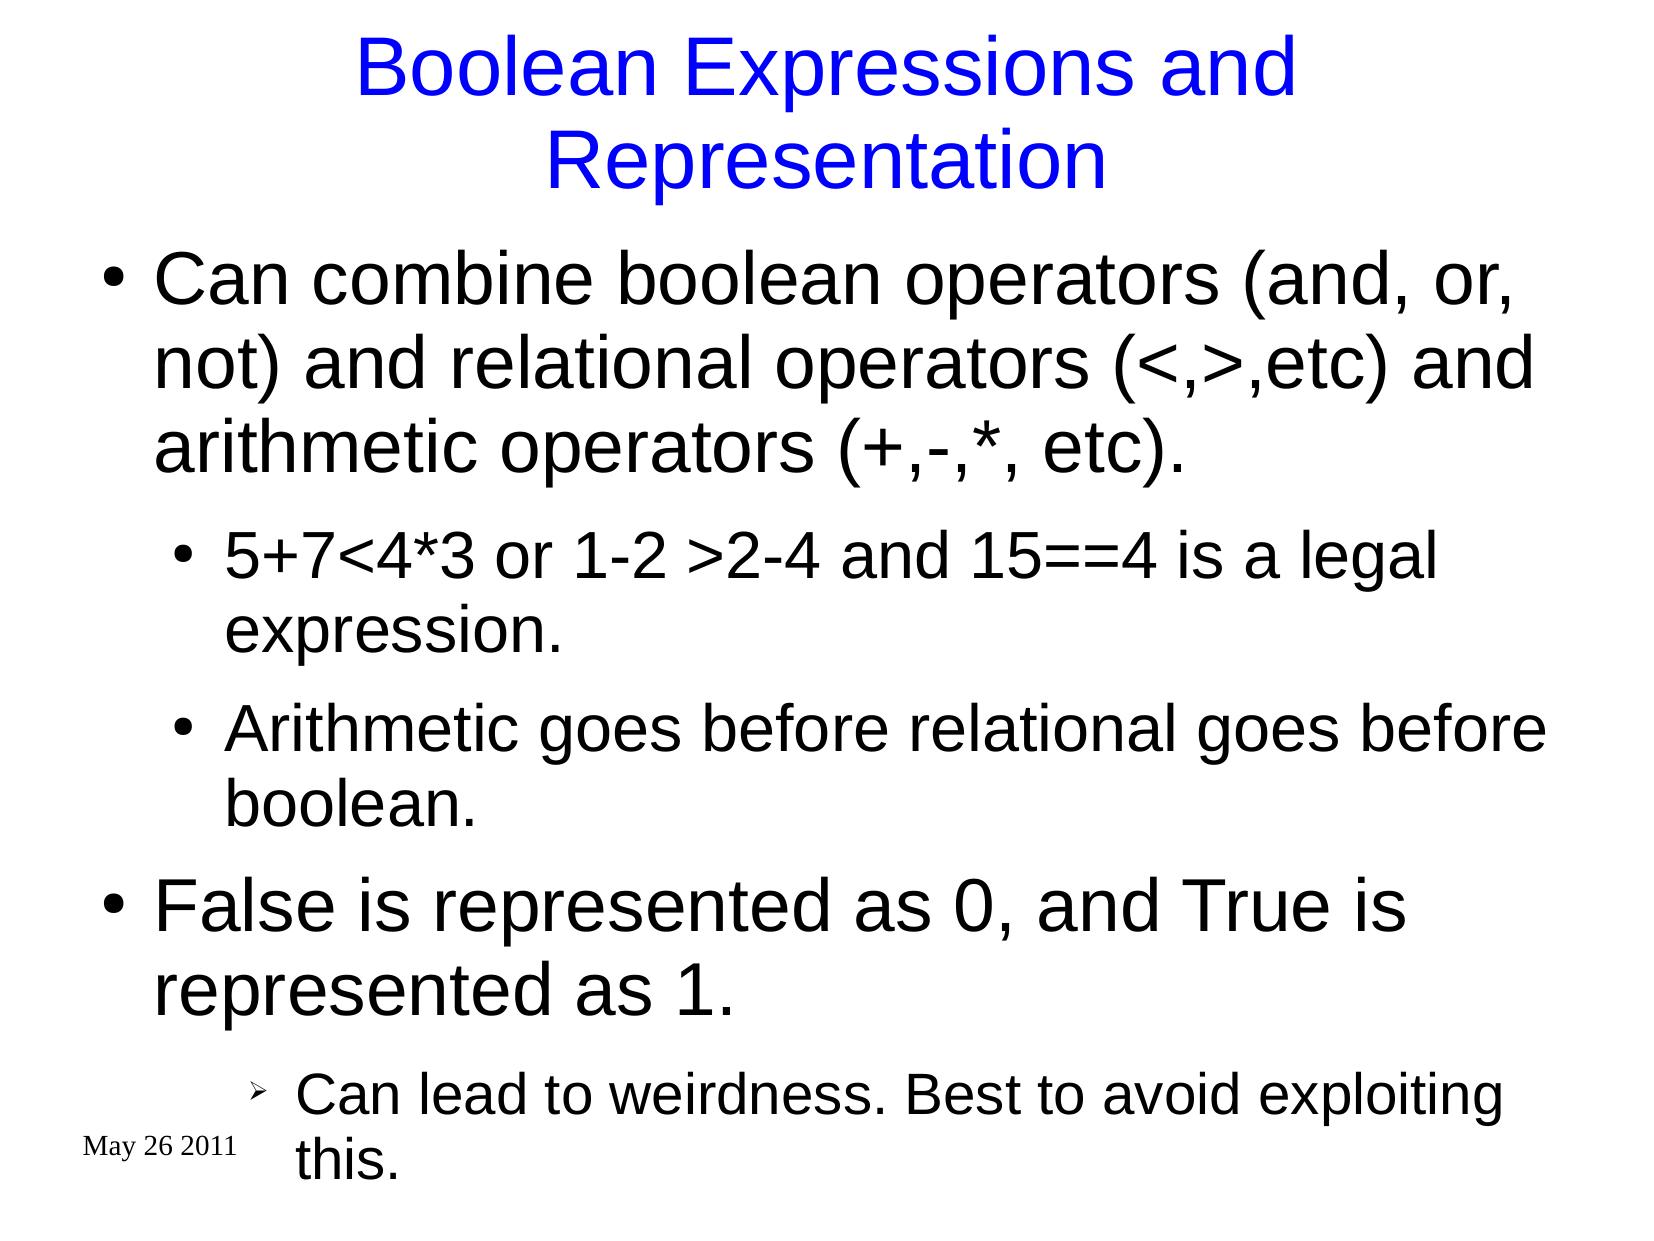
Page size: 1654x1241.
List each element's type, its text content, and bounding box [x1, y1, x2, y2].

title Boolean Expressions and Representation [82, 20, 1571, 207]
list Can combine boolean operators (and, or, not) and relational operators (<,>,etc) and arithmetic operators (+,-,*, etc). 5+7<4*3 or 1-2 >2-4 and 15==4 is a legal expression. Arithmetic goes before relational goes before boolean. False is represented as 0, and True is represented as 1. Can lead to weirdness. Best to avoid exploiting this. [82, 236, 1571, 1191]
